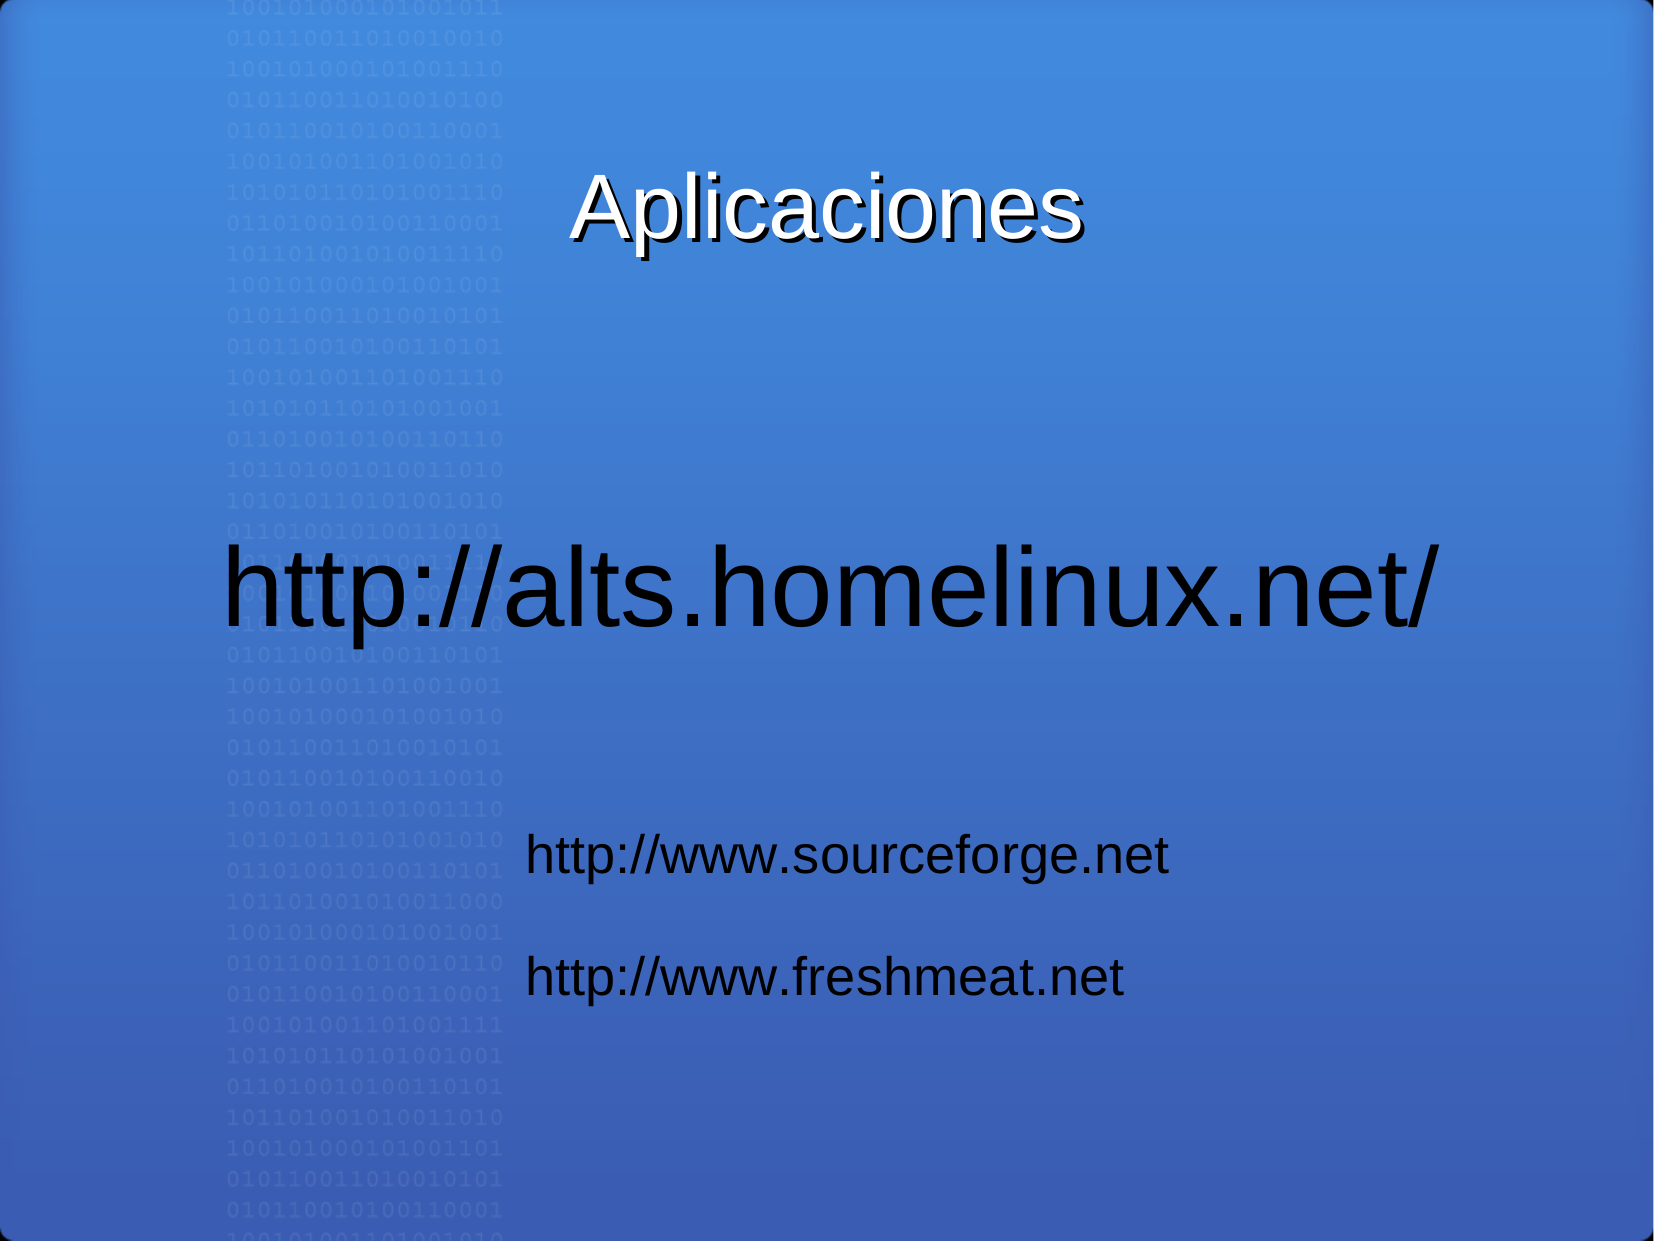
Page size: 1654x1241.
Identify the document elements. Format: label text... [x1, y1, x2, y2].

text_box http://alts.homelinux.net/ [221, 525, 1519, 638]
title Aplicaciones [121, 102, 1534, 311]
text_box http://www.sourceforge.net http://www.freshmeat.net [525, 825, 1351, 989]
picture [0, 0, 1654, 1241]
